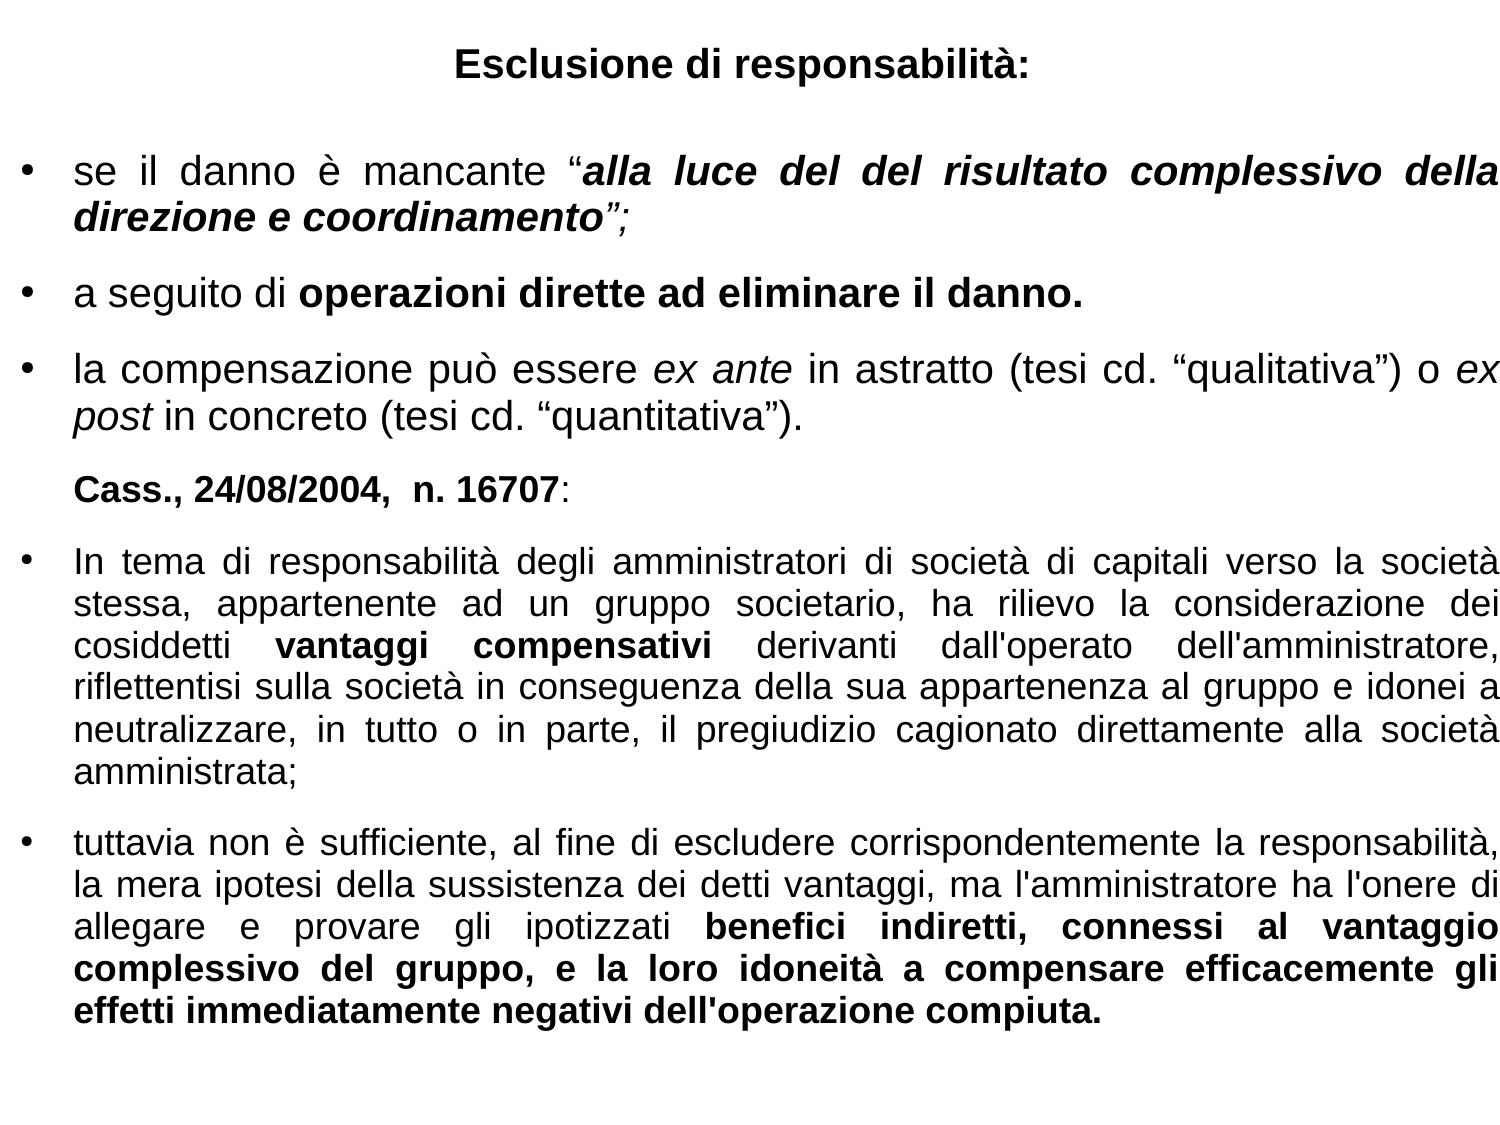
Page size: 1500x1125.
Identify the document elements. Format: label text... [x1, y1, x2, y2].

title Esclusione di responsabilità: [67, 0, 1418, 147]
list se il danno è mancante “alla luce del del risultato complessivo della direzione e coordinamento”; a seguito di operazioni dirette ad eliminare il danno. la compensazione può essere ex ante in astratto (tesi cd. “qualitativa”) o ex post in concreto (tesi cd. “quantitativa”). Cass., 24/08/2004, n. 16707: In tema di responsabilità degli amministratori di società di capitali verso la società stessa, appartenente ad un gruppo societario, ha rilievo la considerazione dei cosiddetti vantaggi compensativi derivanti dall'operato dell'amministratore, riflettentisi sulla società in conseguenza della sua appartenenza al gruppo e idonei a neutralizzare, in tutto o in parte, il pregiudizio cagionato direttamente alla società amministrata; tuttavia non è sufficiente, al fine di escludere corrispondentemente la responsabilità, la mera ipotesi della sussistenza dei detti vantaggi, ma l'amministratore ha l'onere di allegare e provare gli ipotizzati benefici indiretti, connessi al vantaggio complessivo del gruppo, e la loro idoneità a compensare efficacemente gli effetti immediatamente negativi dell'operazione compiuta. [2, 147, 1500, 1063]
